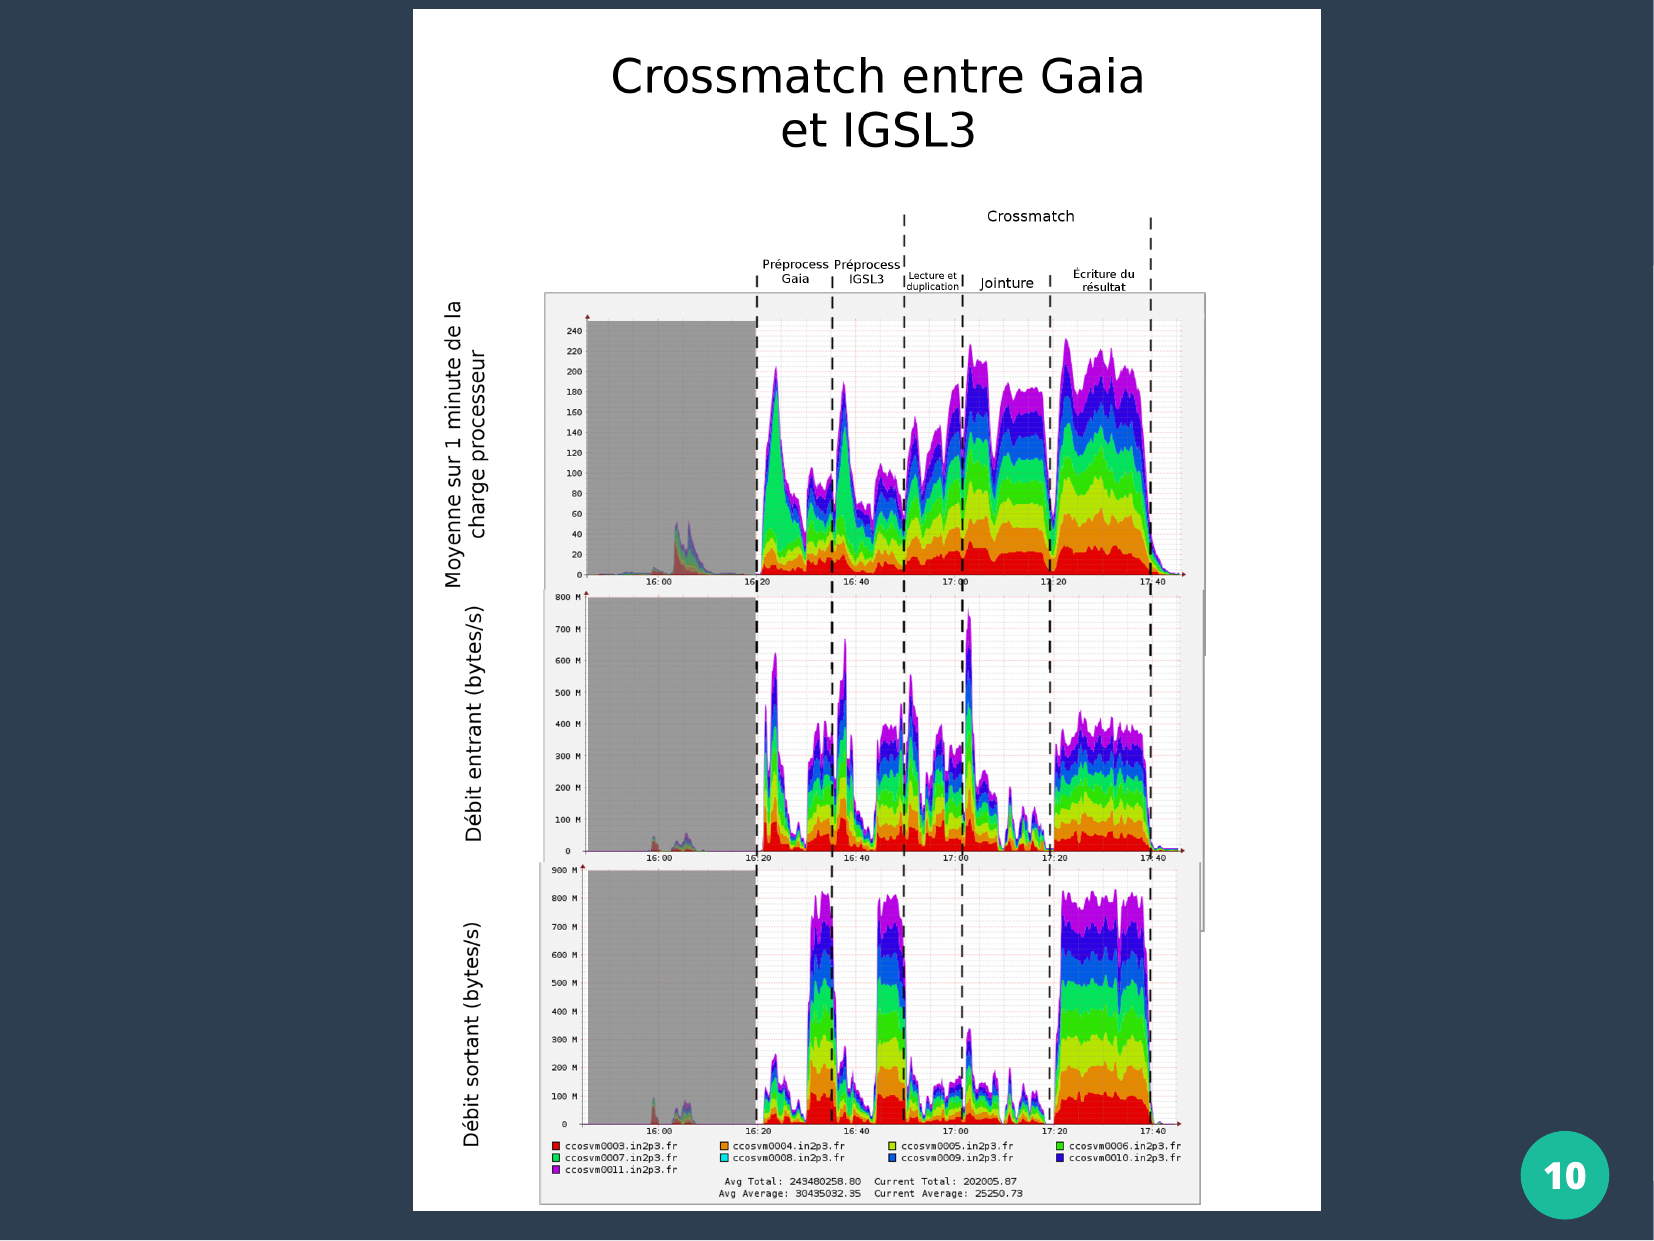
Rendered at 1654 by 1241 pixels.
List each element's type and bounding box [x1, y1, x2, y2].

picture [413, 9, 1321, 1211]
